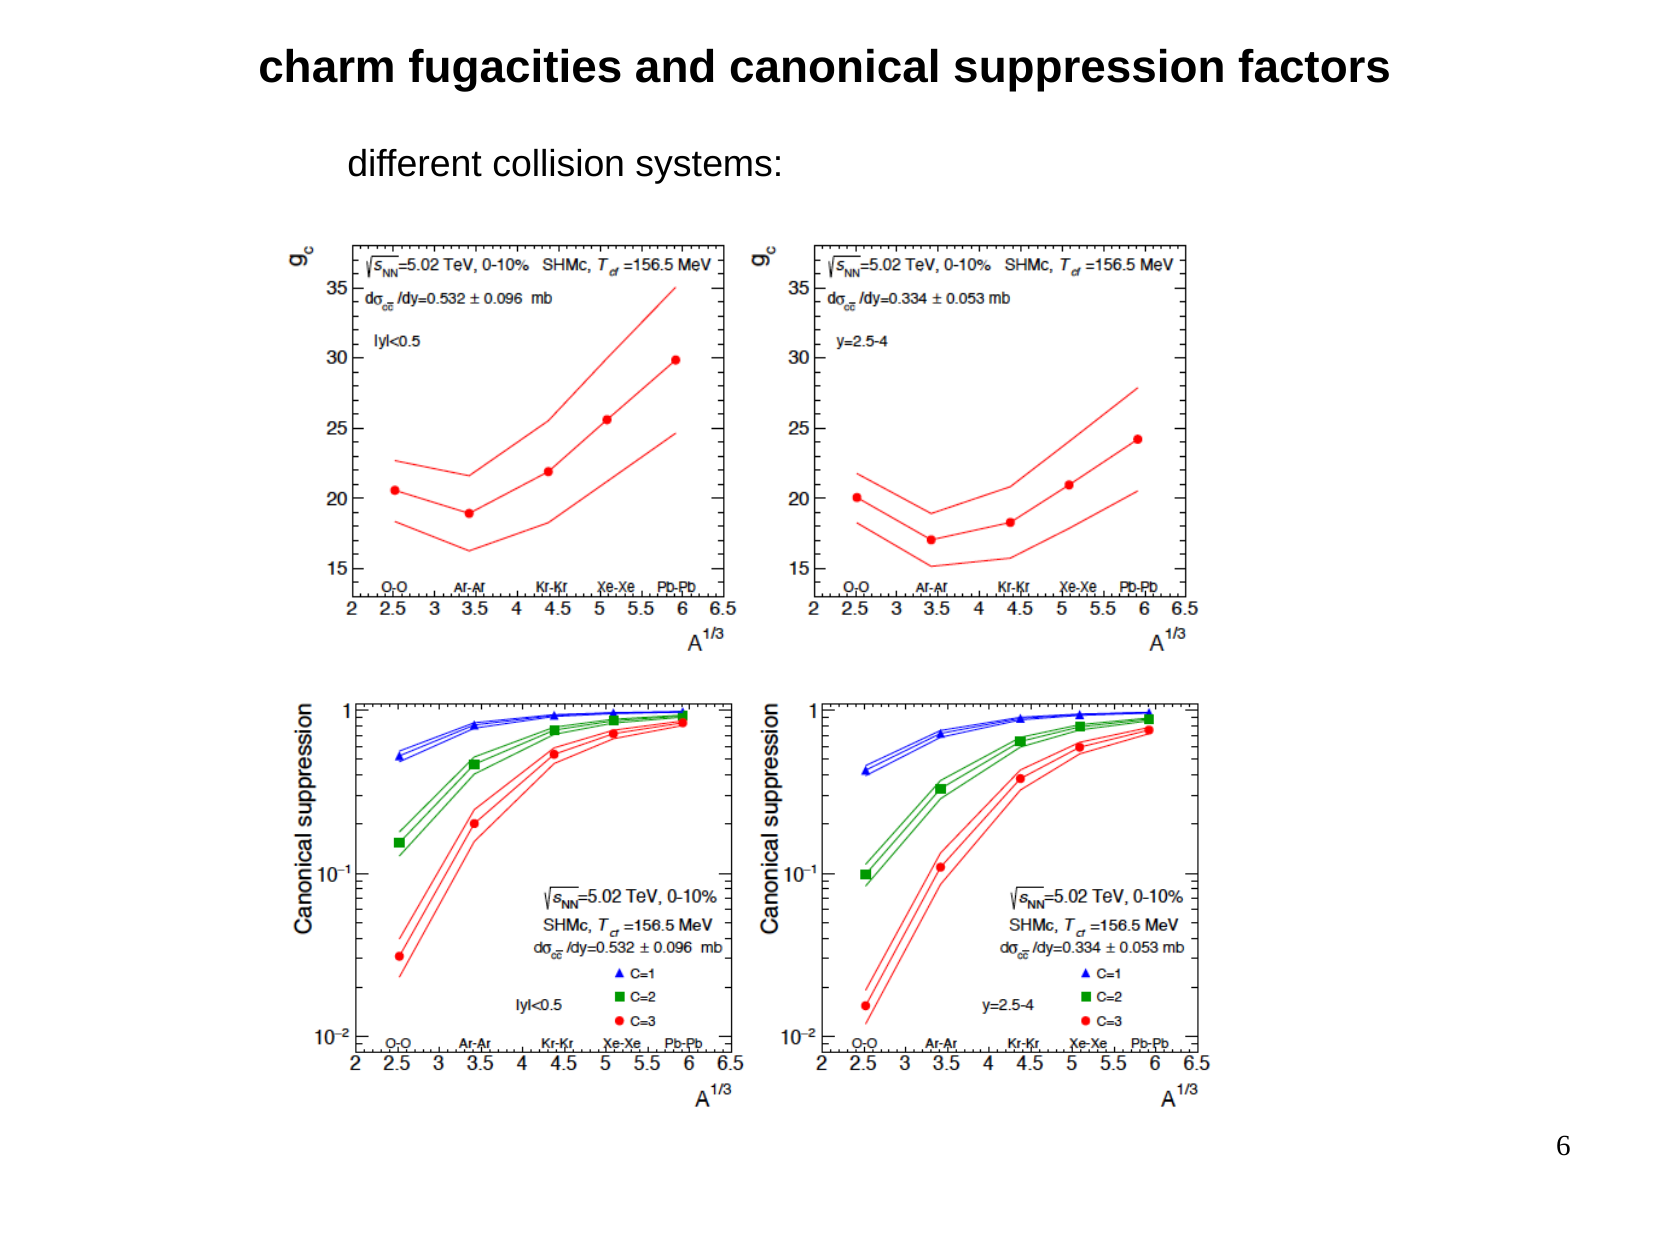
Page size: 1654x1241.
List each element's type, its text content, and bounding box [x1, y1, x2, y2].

text_box different collision systems: [332, 134, 1233, 192]
text_box charm fugacities and canonical suppression factors [60, 33, 1591, 100]
picture [216, 177, 1276, 1119]
